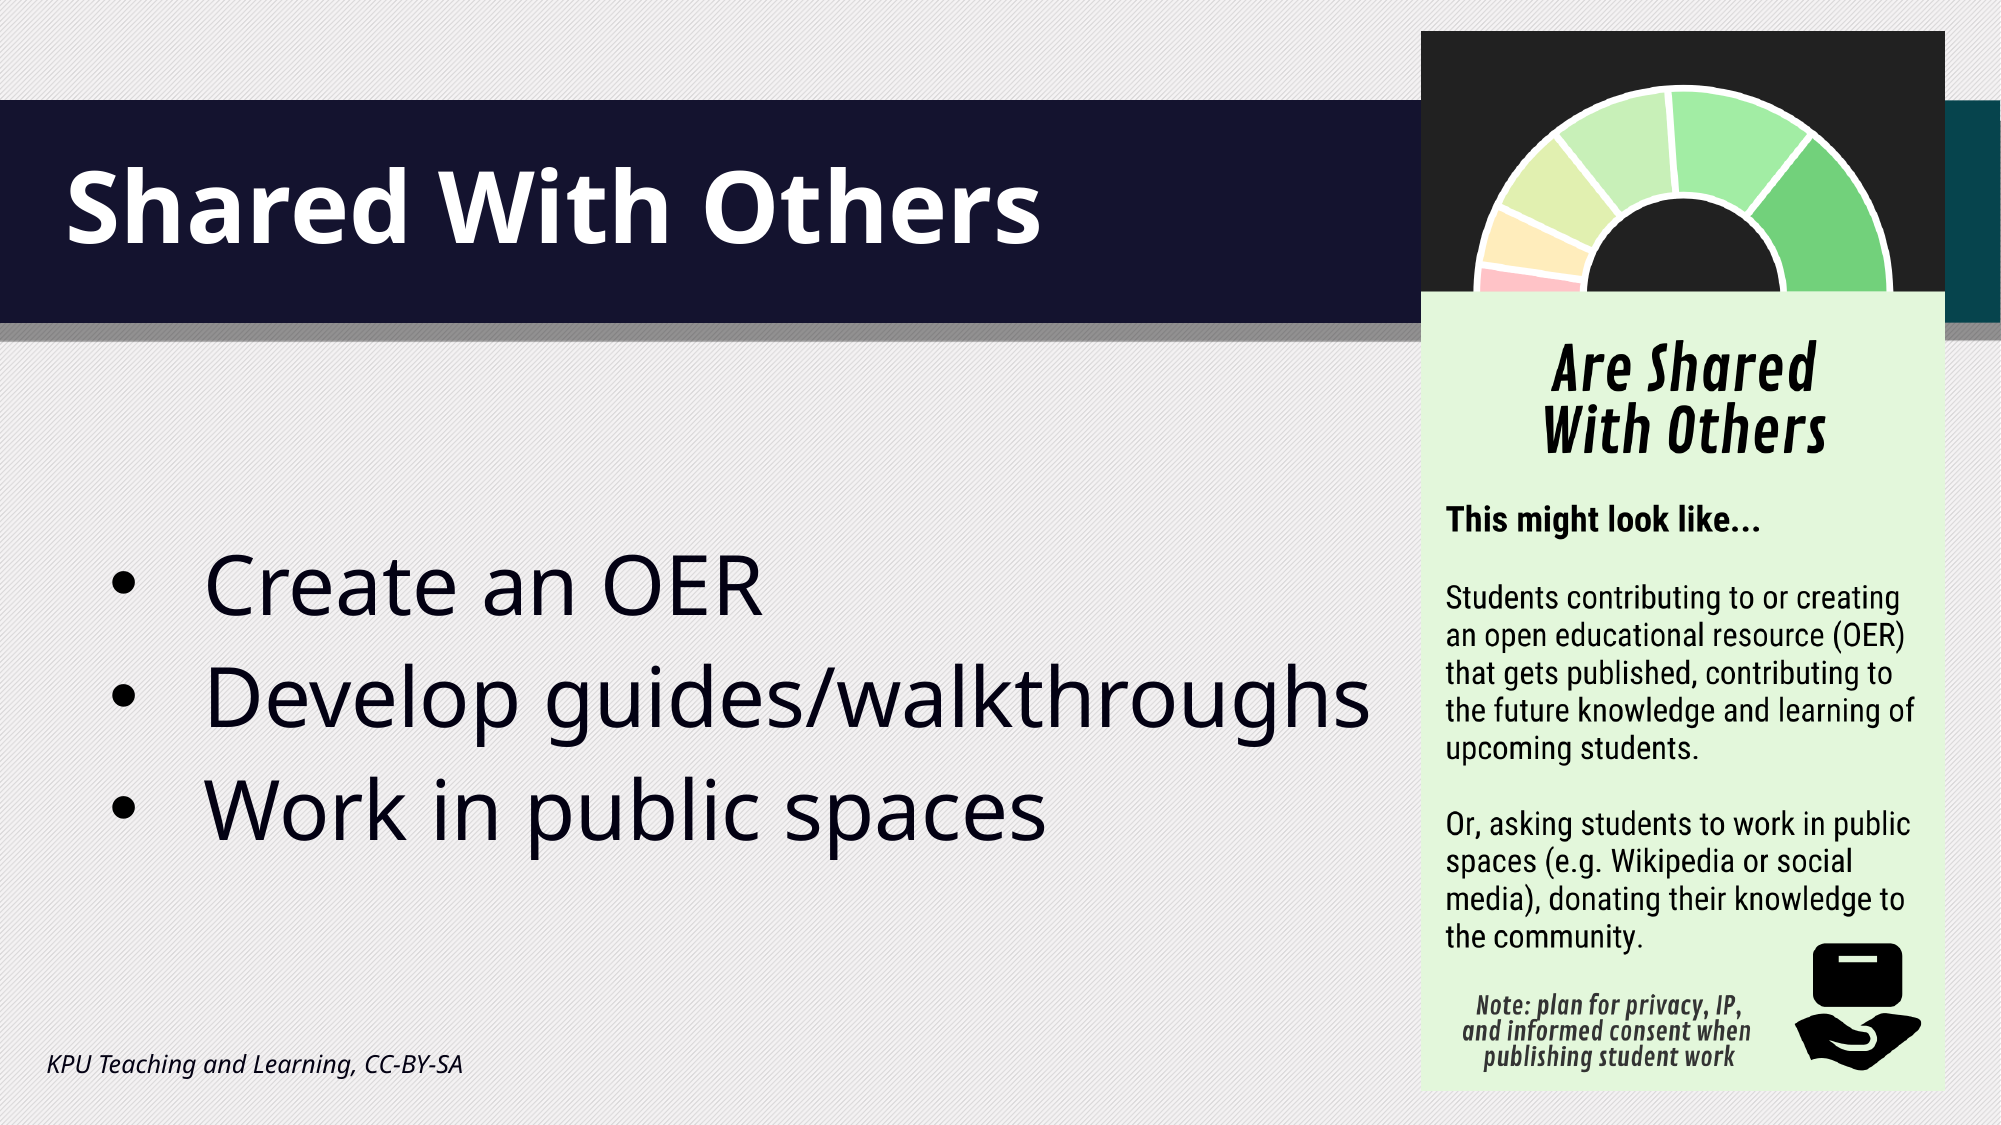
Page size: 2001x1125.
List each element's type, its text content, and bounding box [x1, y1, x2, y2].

title Shared With Others [50, 122, 1421, 300]
picture [1421, 31, 1945, 1091]
text_box KPU Teaching and Learning, CC-BY-SA [31, 1033, 1159, 1094]
list Create an OER Develop guides/walkthroughs Work in public spaces [94, 388, 1421, 1000]
